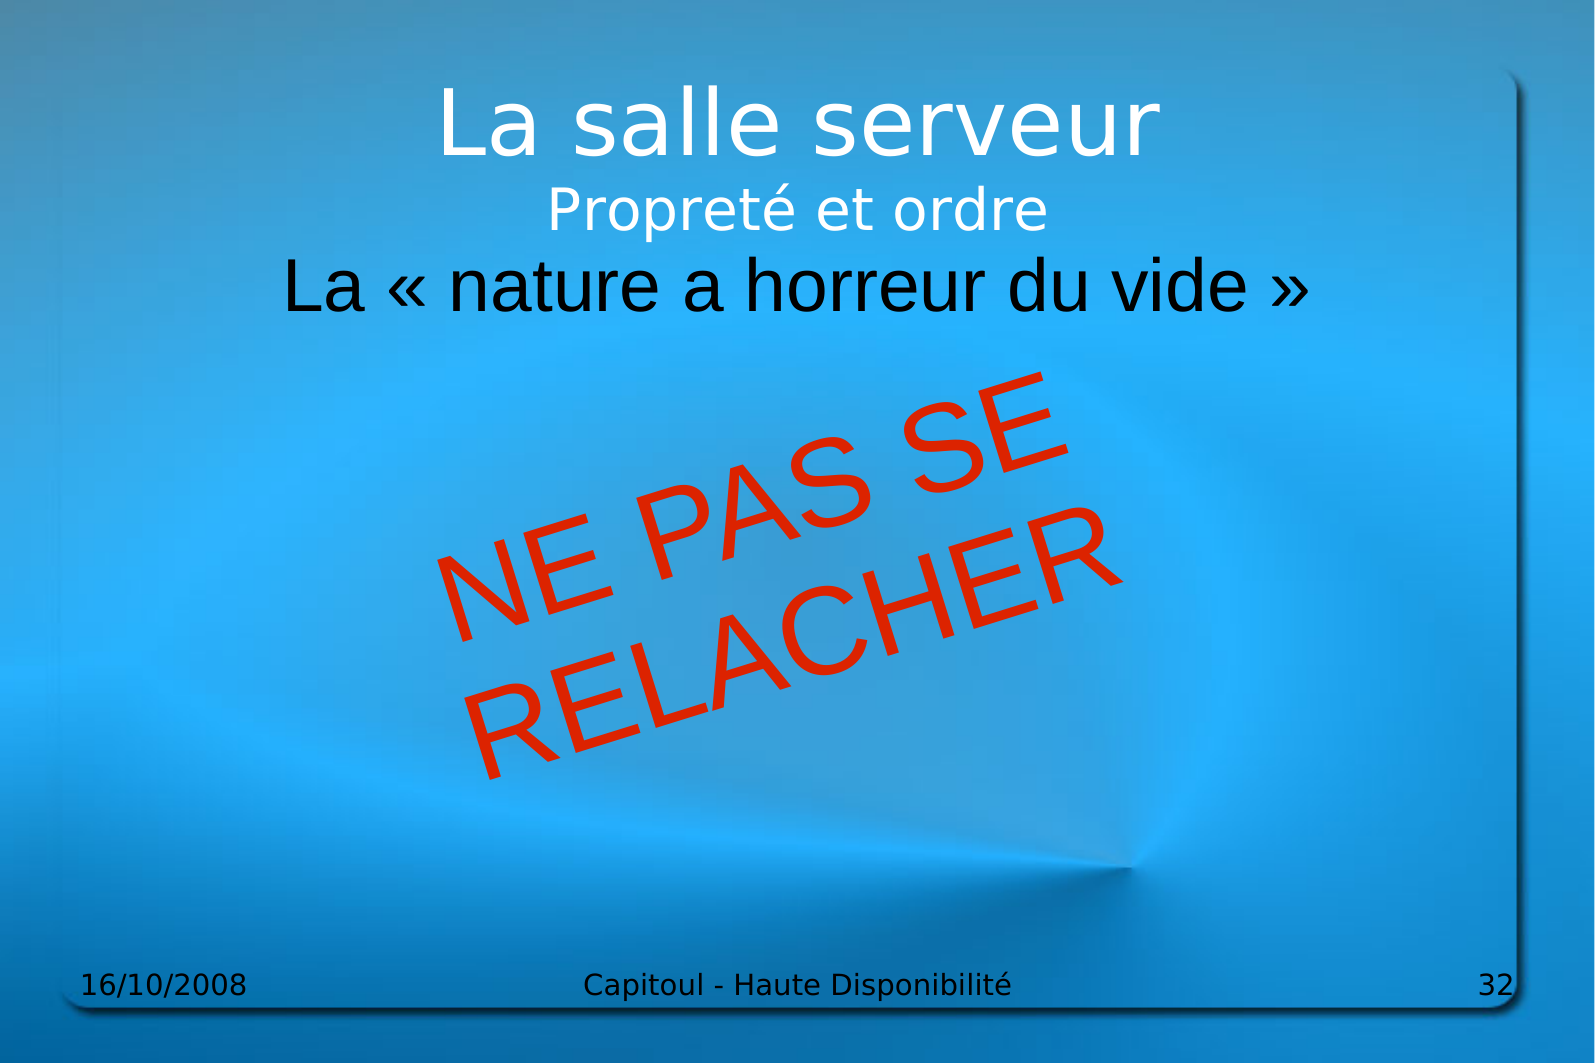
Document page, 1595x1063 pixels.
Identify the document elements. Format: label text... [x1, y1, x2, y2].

text_box NE PAS SE RELACHER [135, 248, 1408, 900]
picture [0, 0, 1595, 1063]
title La salle serveur Propreté et ordre [117, 69, 1479, 245]
text_box La « nature a horreur du vide » [177, 236, 1418, 336]
